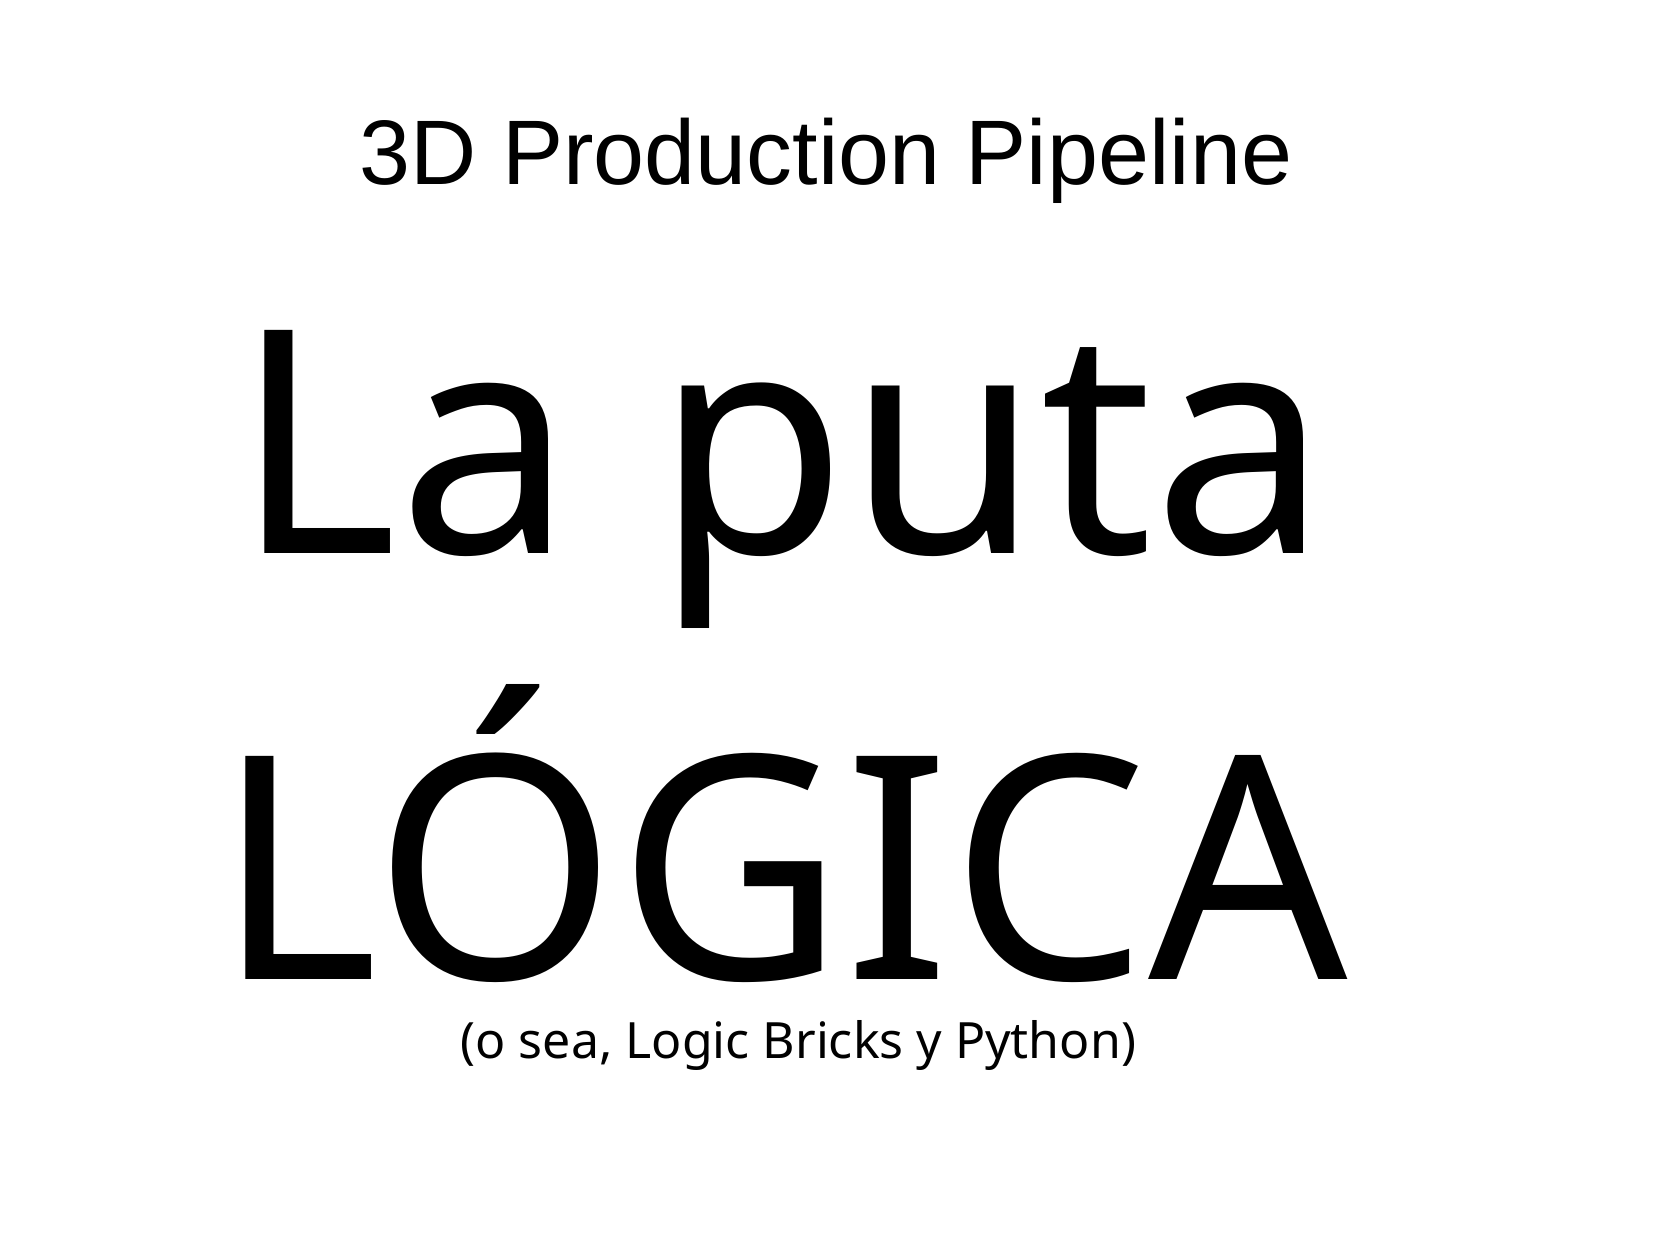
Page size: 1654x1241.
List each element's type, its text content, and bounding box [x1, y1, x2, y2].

text_box La puta LÓGICA [200, 212, 1441, 1009]
title 3D Production Pipeline [82, 49, 1571, 257]
text_box (o sea, Logic Bricks y Python) [446, 997, 1394, 1075]
